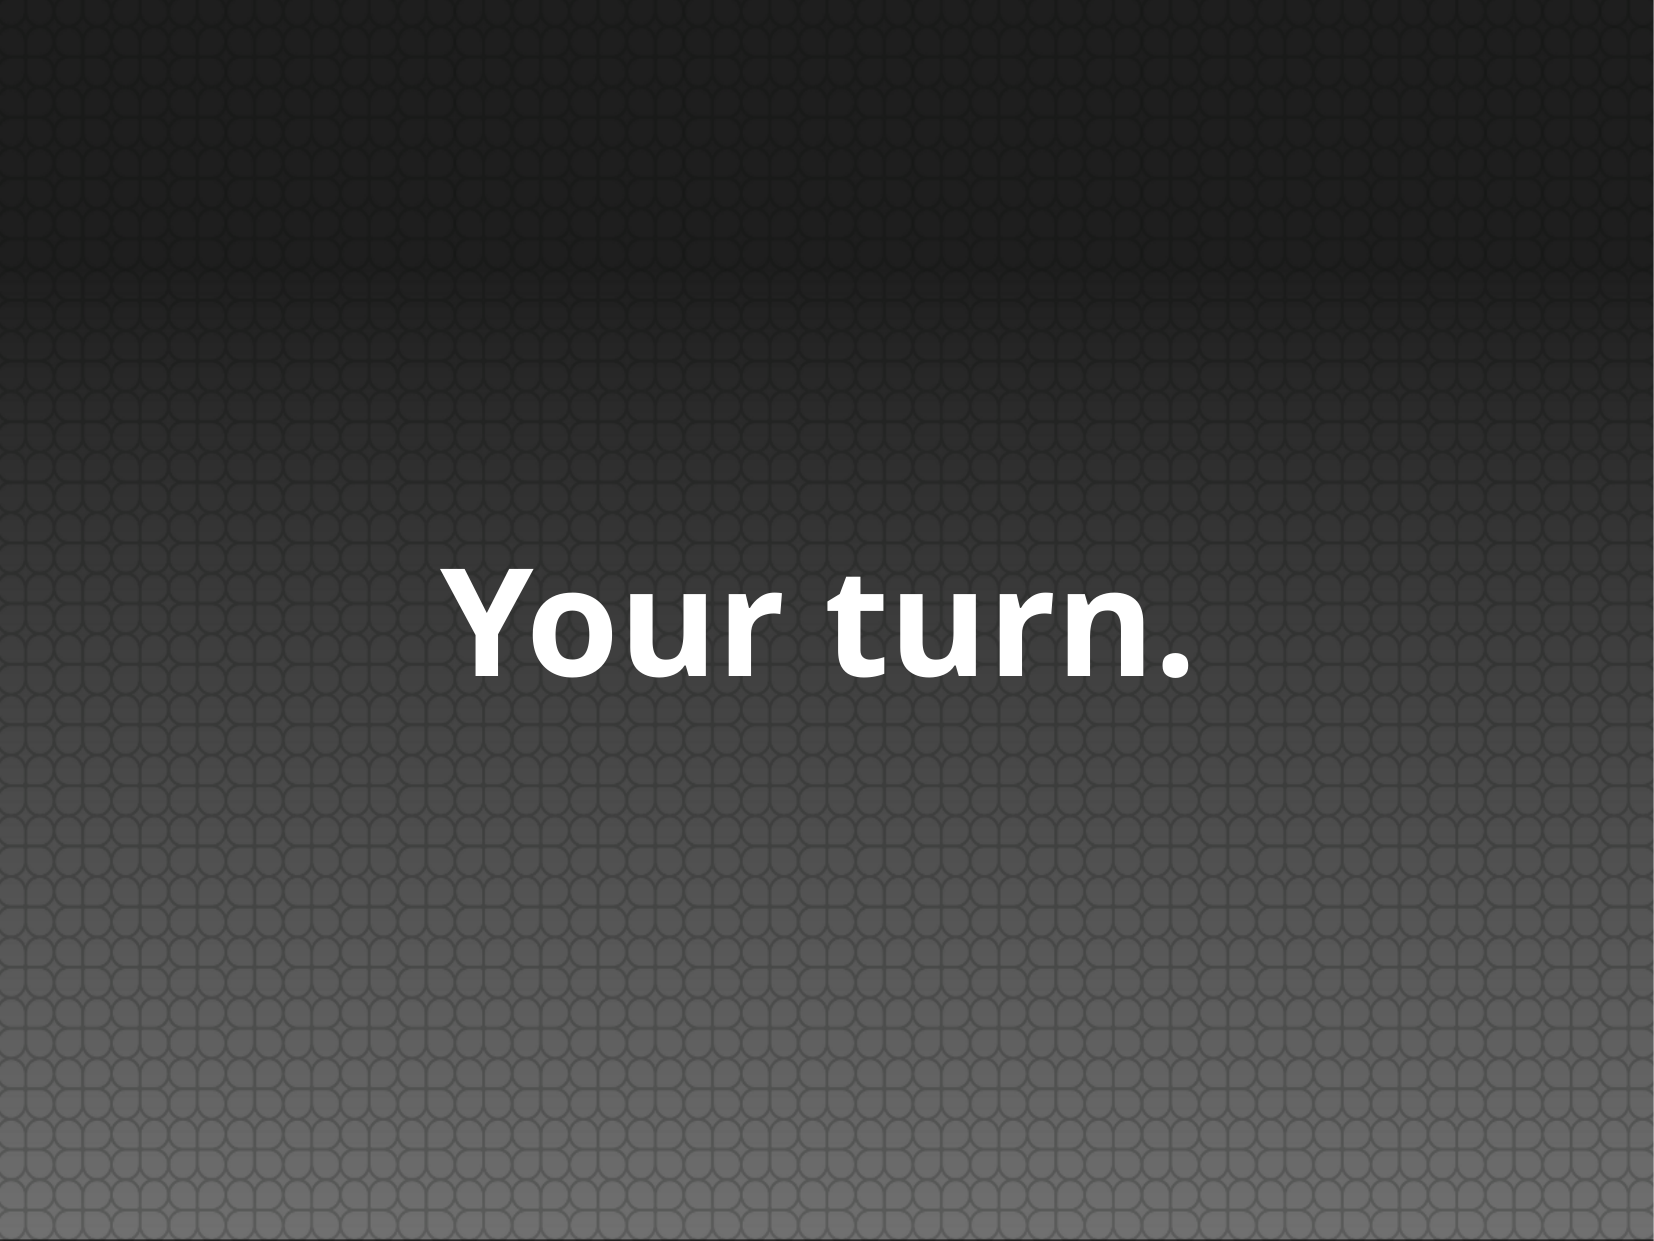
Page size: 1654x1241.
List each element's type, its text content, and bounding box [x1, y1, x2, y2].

picture [0, 0, 1654, 1241]
title Your turn. [75, 525, 1564, 713]
